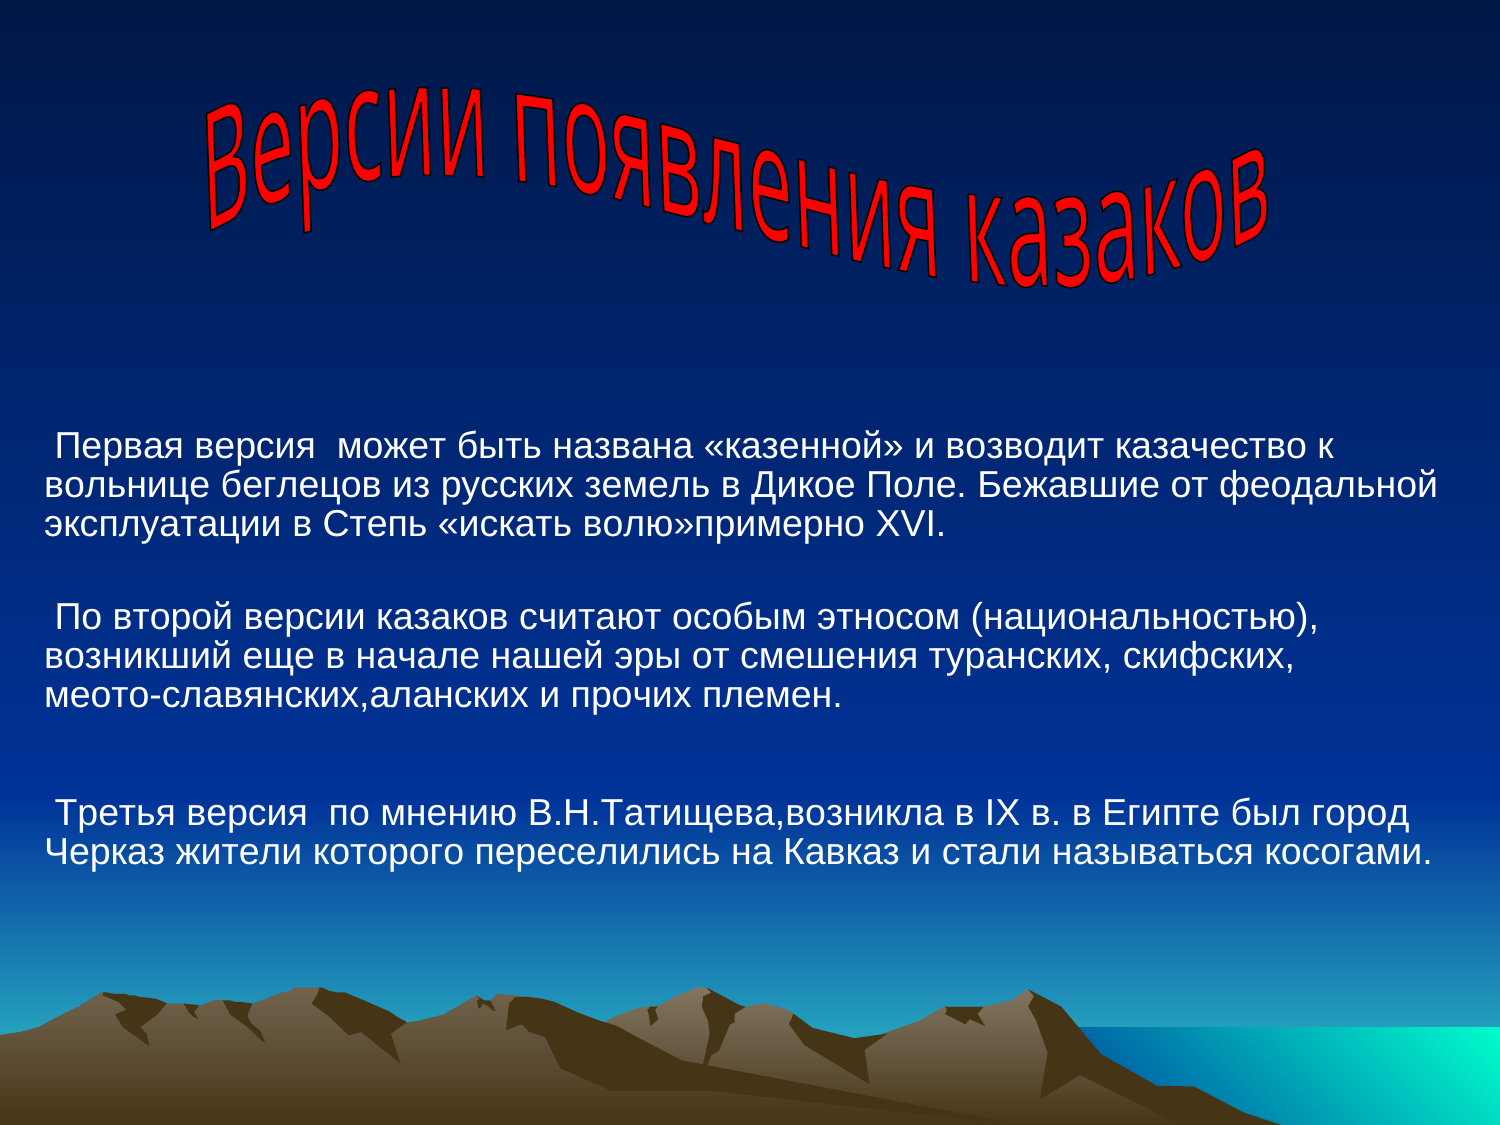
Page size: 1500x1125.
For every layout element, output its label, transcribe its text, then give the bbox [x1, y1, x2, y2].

text_box Третья версия по мнению В.Н.Татищева,возникла в IX в. в Египте был город Черказ жители которого переселились на Кавказ и стали называться косогами. [29, 786, 1450, 886]
text_box Версии появления казаков [1010, 196, 1048, 288]
text_box Версии появления казаков [441, 87, 484, 178]
text_box Первая версия может быть названа «казенной» и возводит казачество к вольнице беглецов из русских земель в Дикое Поле. Бежавшие от феодальной эксплуатации в Степь «искать волю»примерно XVI. [29, 420, 1464, 562]
text_box Версии появления казаков [898, 185, 936, 278]
text_box Версии появления казаков [1183, 169, 1223, 262]
text_box Версии появления казаков [388, 87, 431, 178]
text_box Версии появления казаков [565, 103, 607, 195]
text_box Версии появления казаков [206, 103, 247, 231]
text_box Версии появления казаков [752, 149, 789, 243]
text_box Версии появления казаков [1231, 149, 1268, 248]
text_box Версии появления казаков [1144, 178, 1182, 276]
text_box Версии появления казаков [1054, 196, 1091, 288]
text_box Версии появления казаков [703, 137, 743, 232]
text_box Версии появления казаков [660, 123, 699, 217]
text_box Версии появления казаков [347, 90, 381, 182]
text_box Версии появления казаков [613, 114, 651, 208]
text_box Версии появления казаков [515, 93, 557, 187]
text_box Версии появления казаков [798, 159, 839, 257]
text_box Версии появления казаков [1097, 191, 1134, 284]
text_box Версии появления казаков [299, 98, 340, 233]
text_box Версии появления казаков [968, 193, 1007, 286]
text_box По второй версии казаков считают особым этносом (национальностью), возникший еще в начале нашей эры от смешения туранских, скифских, меото-славянских,аланских и прочих племен. [29, 590, 1359, 732]
text_box Версии появления казаков [849, 172, 891, 269]
text_box Версии появления казаков [254, 111, 291, 204]
